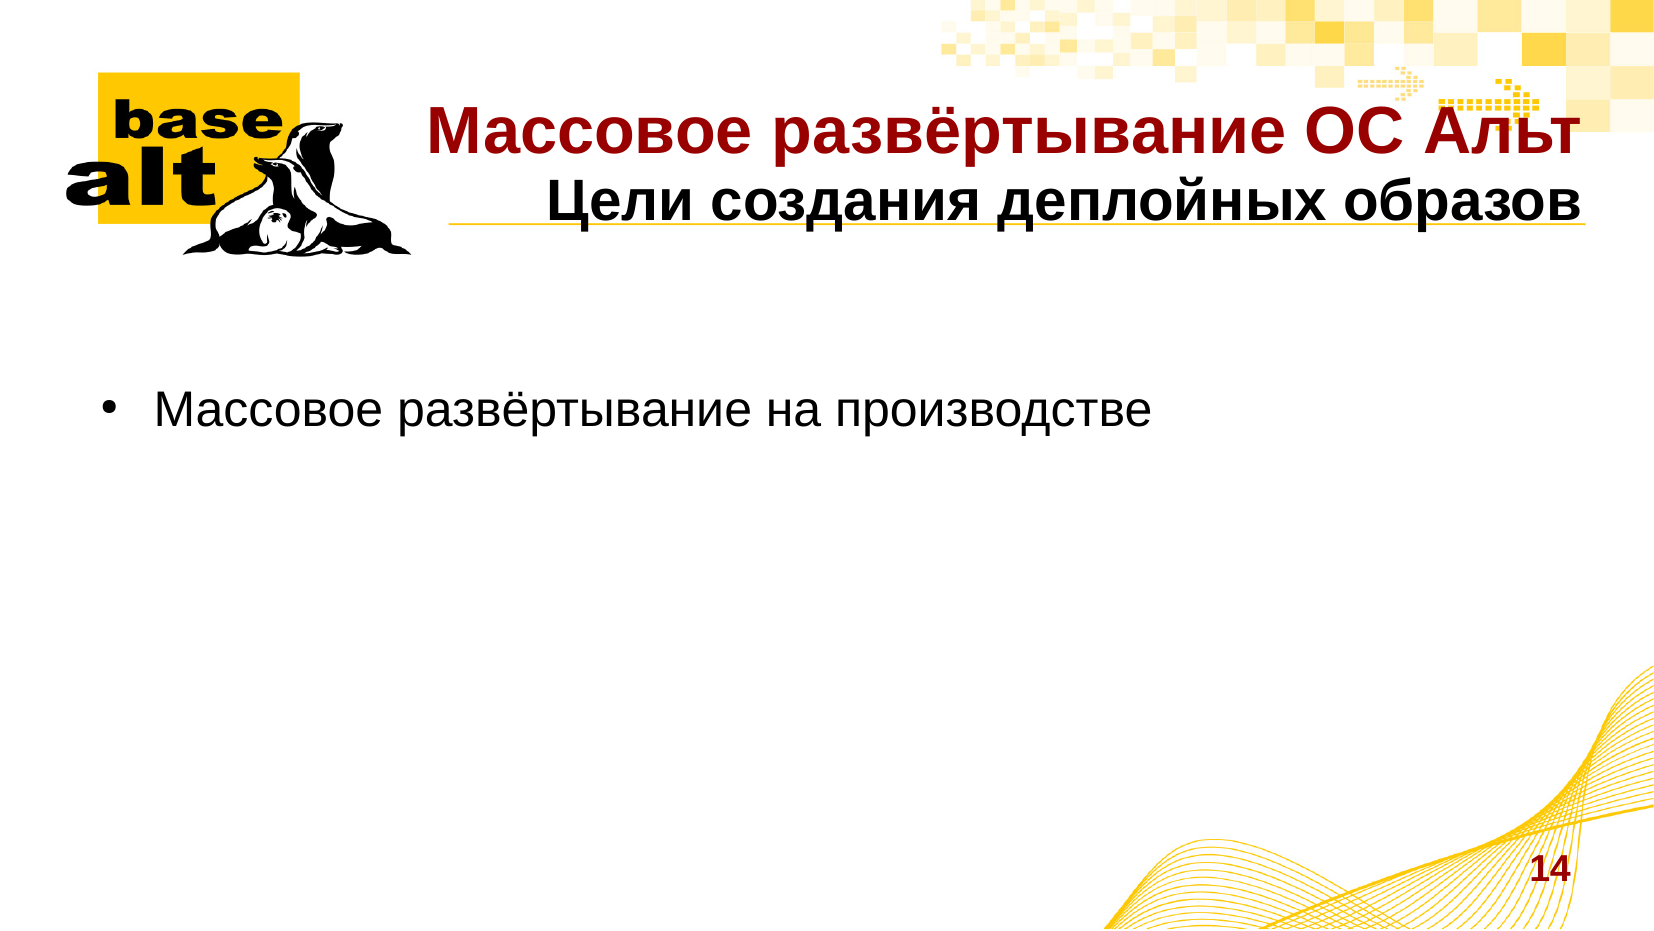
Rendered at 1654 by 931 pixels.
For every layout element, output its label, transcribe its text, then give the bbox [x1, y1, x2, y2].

picture [0, 0, 1654, 931]
list Массовое развёртывание на производстве [82, 380, 1571, 780]
title Массовое развёртывание ОС Альт Цели создания деплойных образов [372, 81, 1583, 245]
